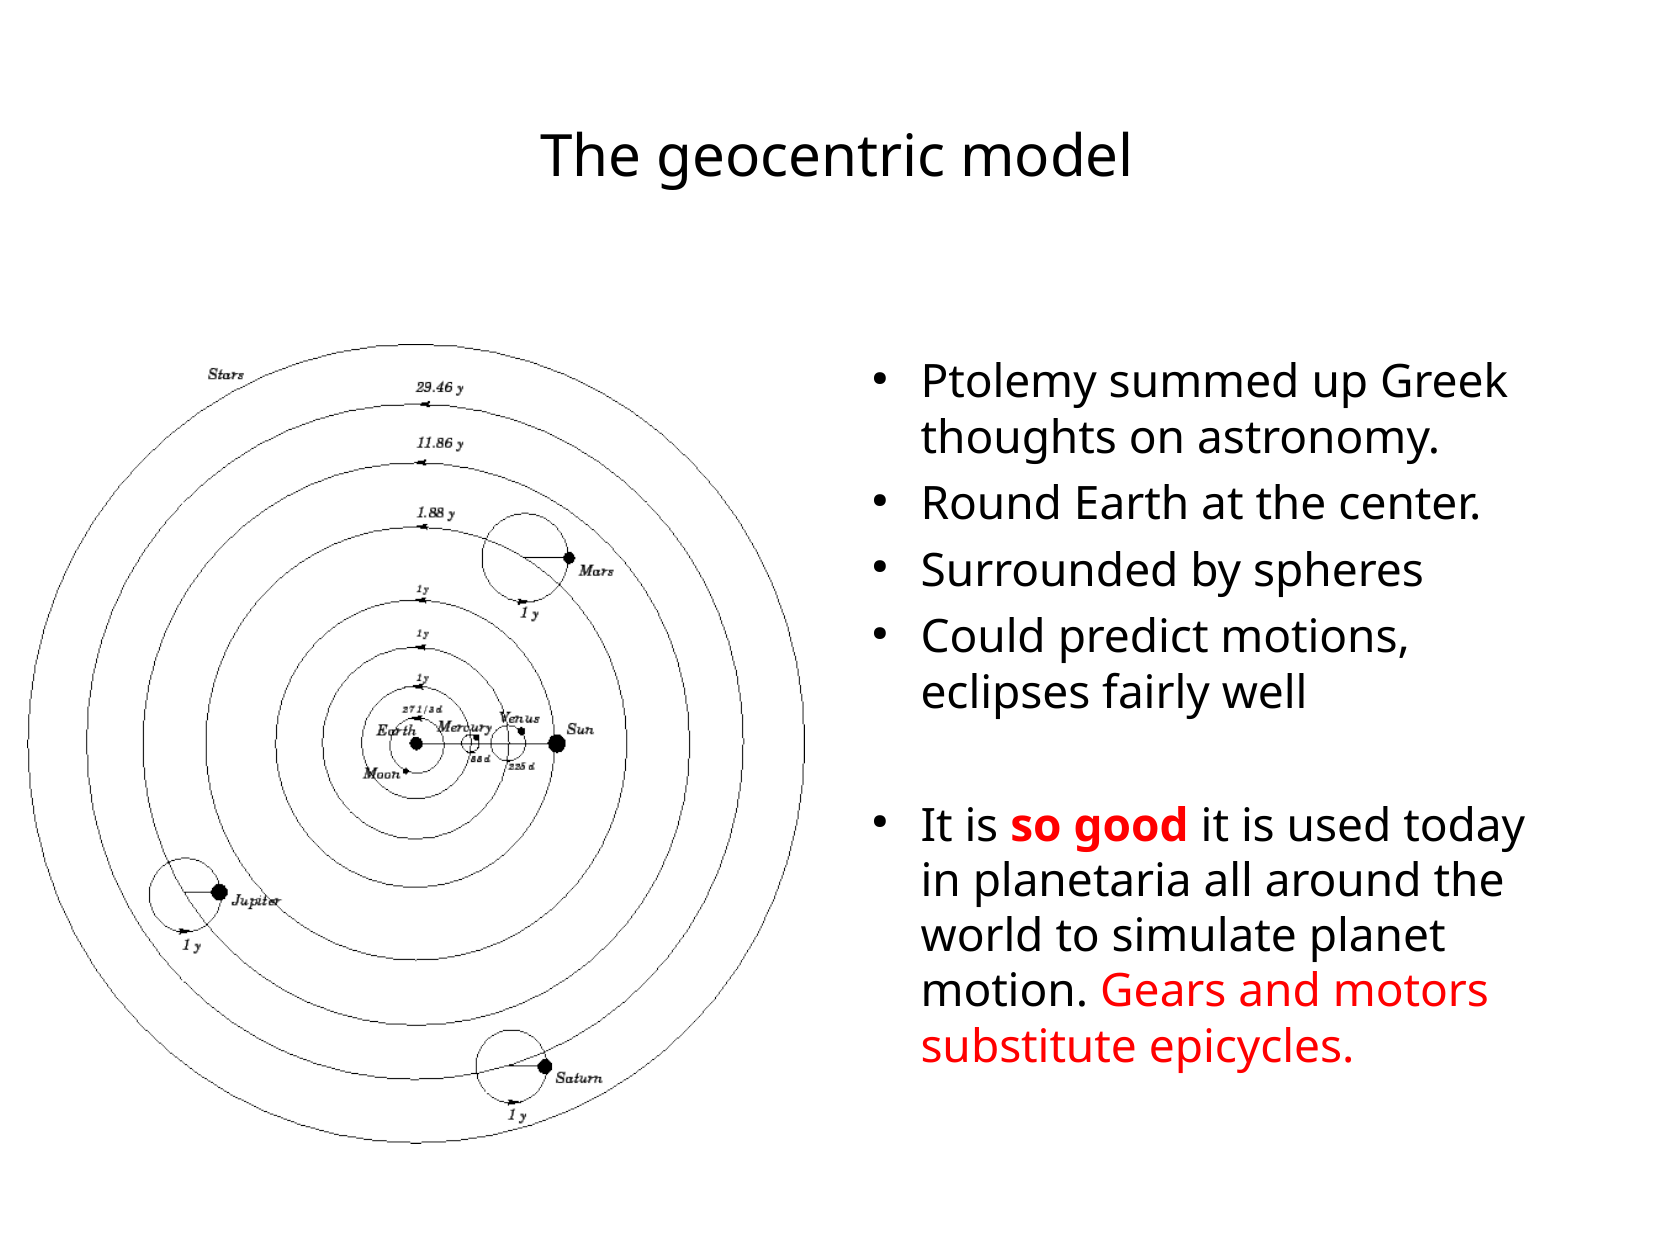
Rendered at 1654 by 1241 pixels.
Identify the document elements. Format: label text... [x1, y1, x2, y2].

picture [27, 344, 805, 1144]
list Ptolemy summed up Greek thoughts on astronomy. Round Earth at the center. Surrounded by spheres Could predict motions, eclipses fairly well It is so good it is used today in planetaria all around the world to simulate planet motion. Gears and motors substitute epicycles. [840, 344, 1571, 1089]
title The geocentric model [82, 49, 1571, 257]
